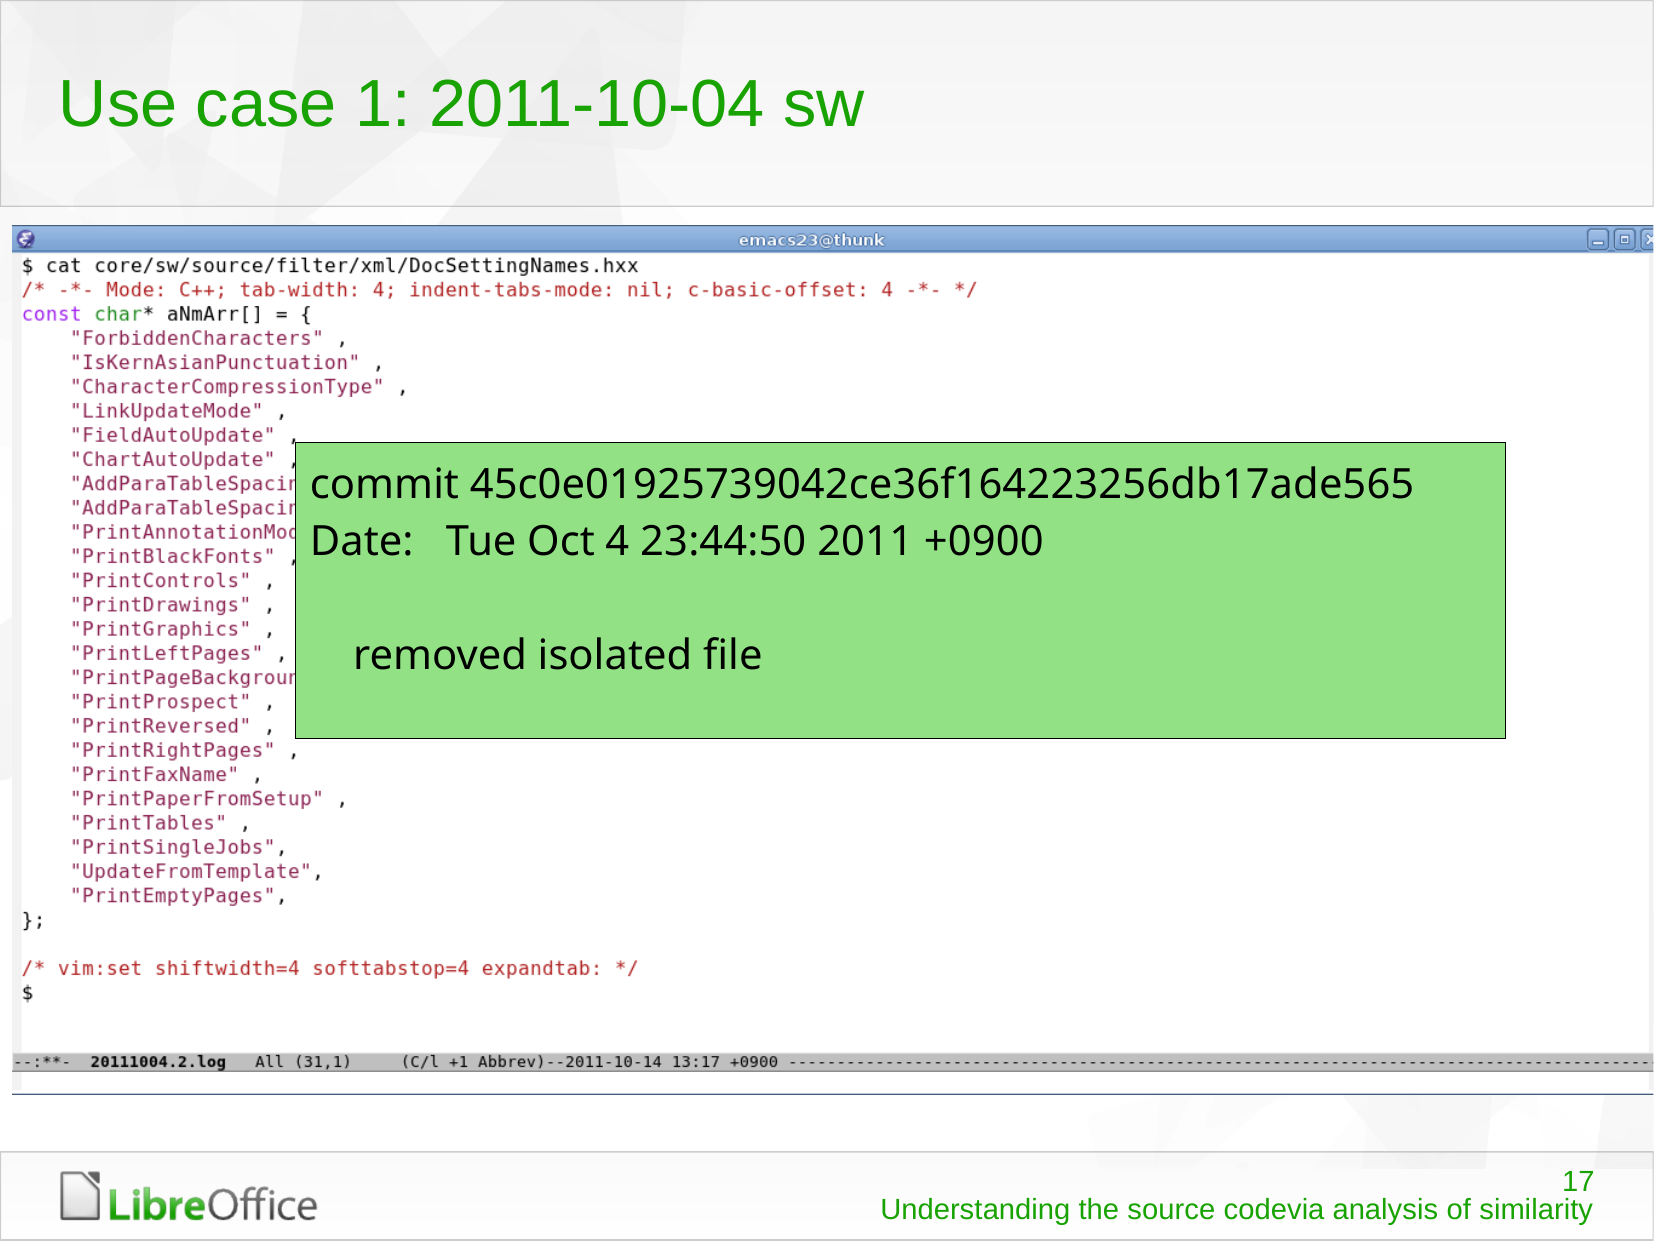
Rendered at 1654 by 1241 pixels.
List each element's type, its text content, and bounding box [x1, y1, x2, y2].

picture [41, 1152, 337, 1240]
picture [0, 0, 1654, 1169]
title Use case 1: 2011-10-04 sw [59, 29, 1595, 178]
text_box commit 45c0e01925739042ce36f164223256db17ade565 Date: Tue Oct 4 23:44:50 2011 +0900 removed isolated file [295, 442, 1506, 739]
